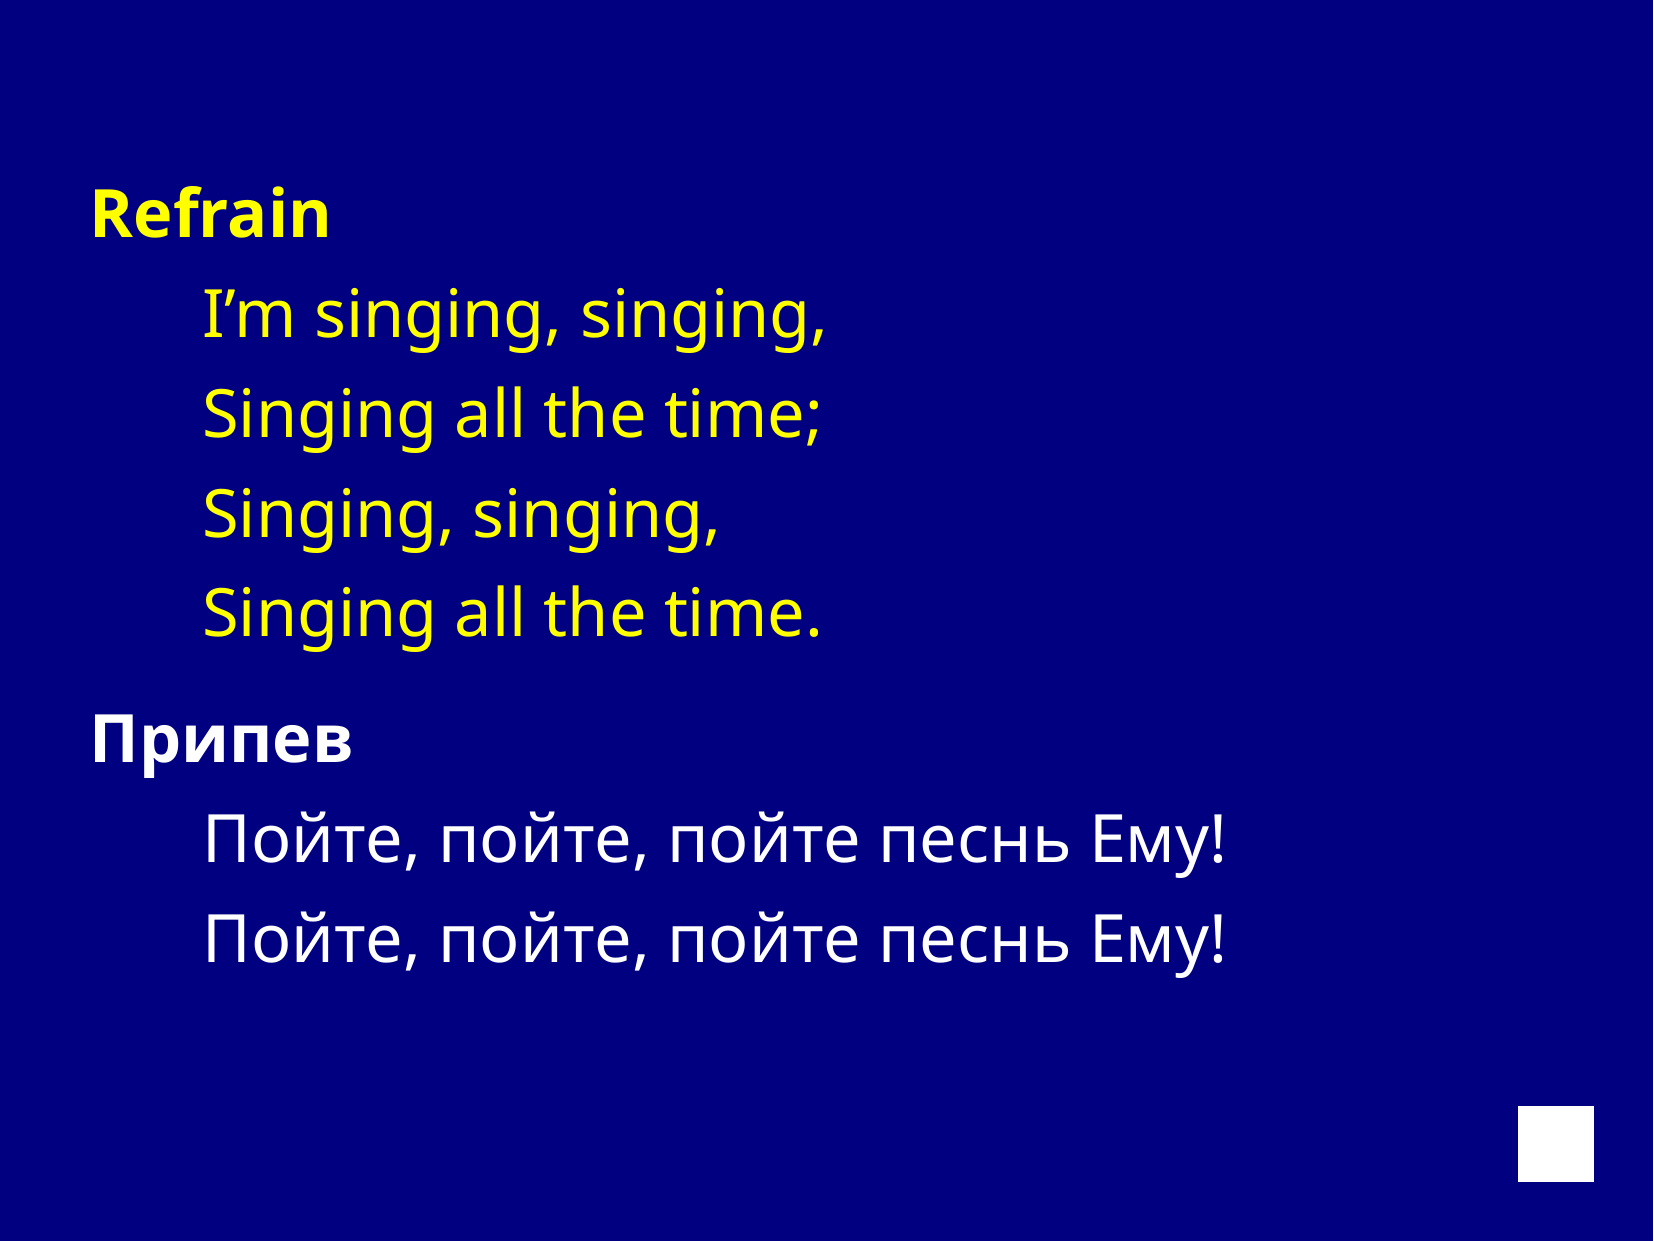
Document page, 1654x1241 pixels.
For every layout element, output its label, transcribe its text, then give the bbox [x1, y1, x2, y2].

text_box Припев Пойте, пойте, пойте песнь Ему! Пойте, пойте, пойте песнь Ему! [75, 675, 1576, 1163]
text_box [1518, 1106, 1594, 1182]
text_box Refrain I’m singing, singing, Singing all the time; Singing, singing, Singing all the time. [75, 150, 1576, 638]
